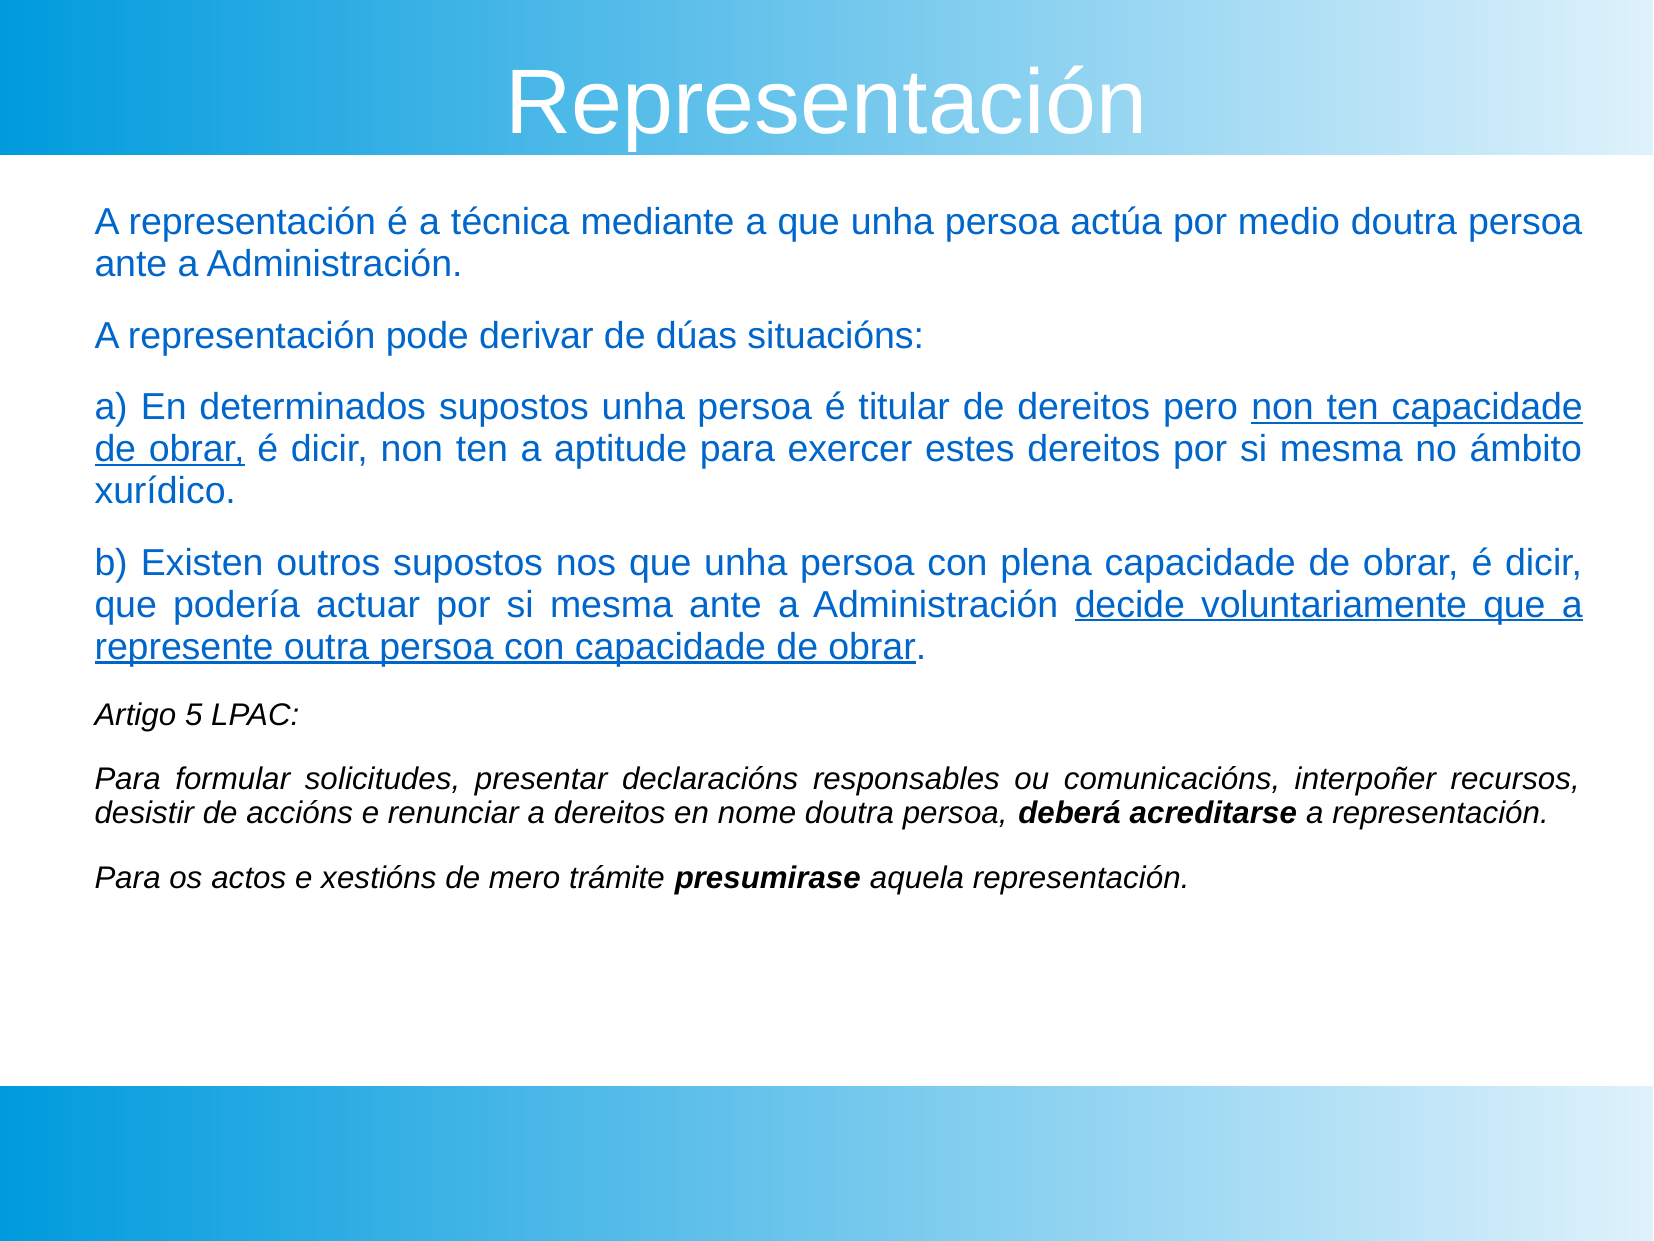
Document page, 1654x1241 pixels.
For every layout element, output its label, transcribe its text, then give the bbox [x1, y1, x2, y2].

list A representación é a técnica mediante a que unha persoa actúa por medio doutra persoa ante a Administración. A representación pode derivar de dúas situacións: a) En determinados supostos unha persoa é titular de dereitos pero non ten capacidade de obrar, é dicir, non ten a aptitude para exercer estes dereitos por si mesma no ámbito xurídico. b) Existen outros supostos nos que unha persoa con plena capacidade de obrar, é dicir, que podería actuar por si mesma ante a Administración decide voluntariamente que a represente outra persoa con capacidade de obrar. Artigo 5 LPAC: Para formular solicitudes, presentar declaracións responsables ou comunicacións, interpoñer recursos, desistir de accións e renunciar a dereitos en nome doutra persoa, deberá acreditarse a representación. Para os actos e xestións de mero trámite presumirase aquela representación. [94, 200, 1583, 921]
title Representación [82, 49, 1571, 155]
